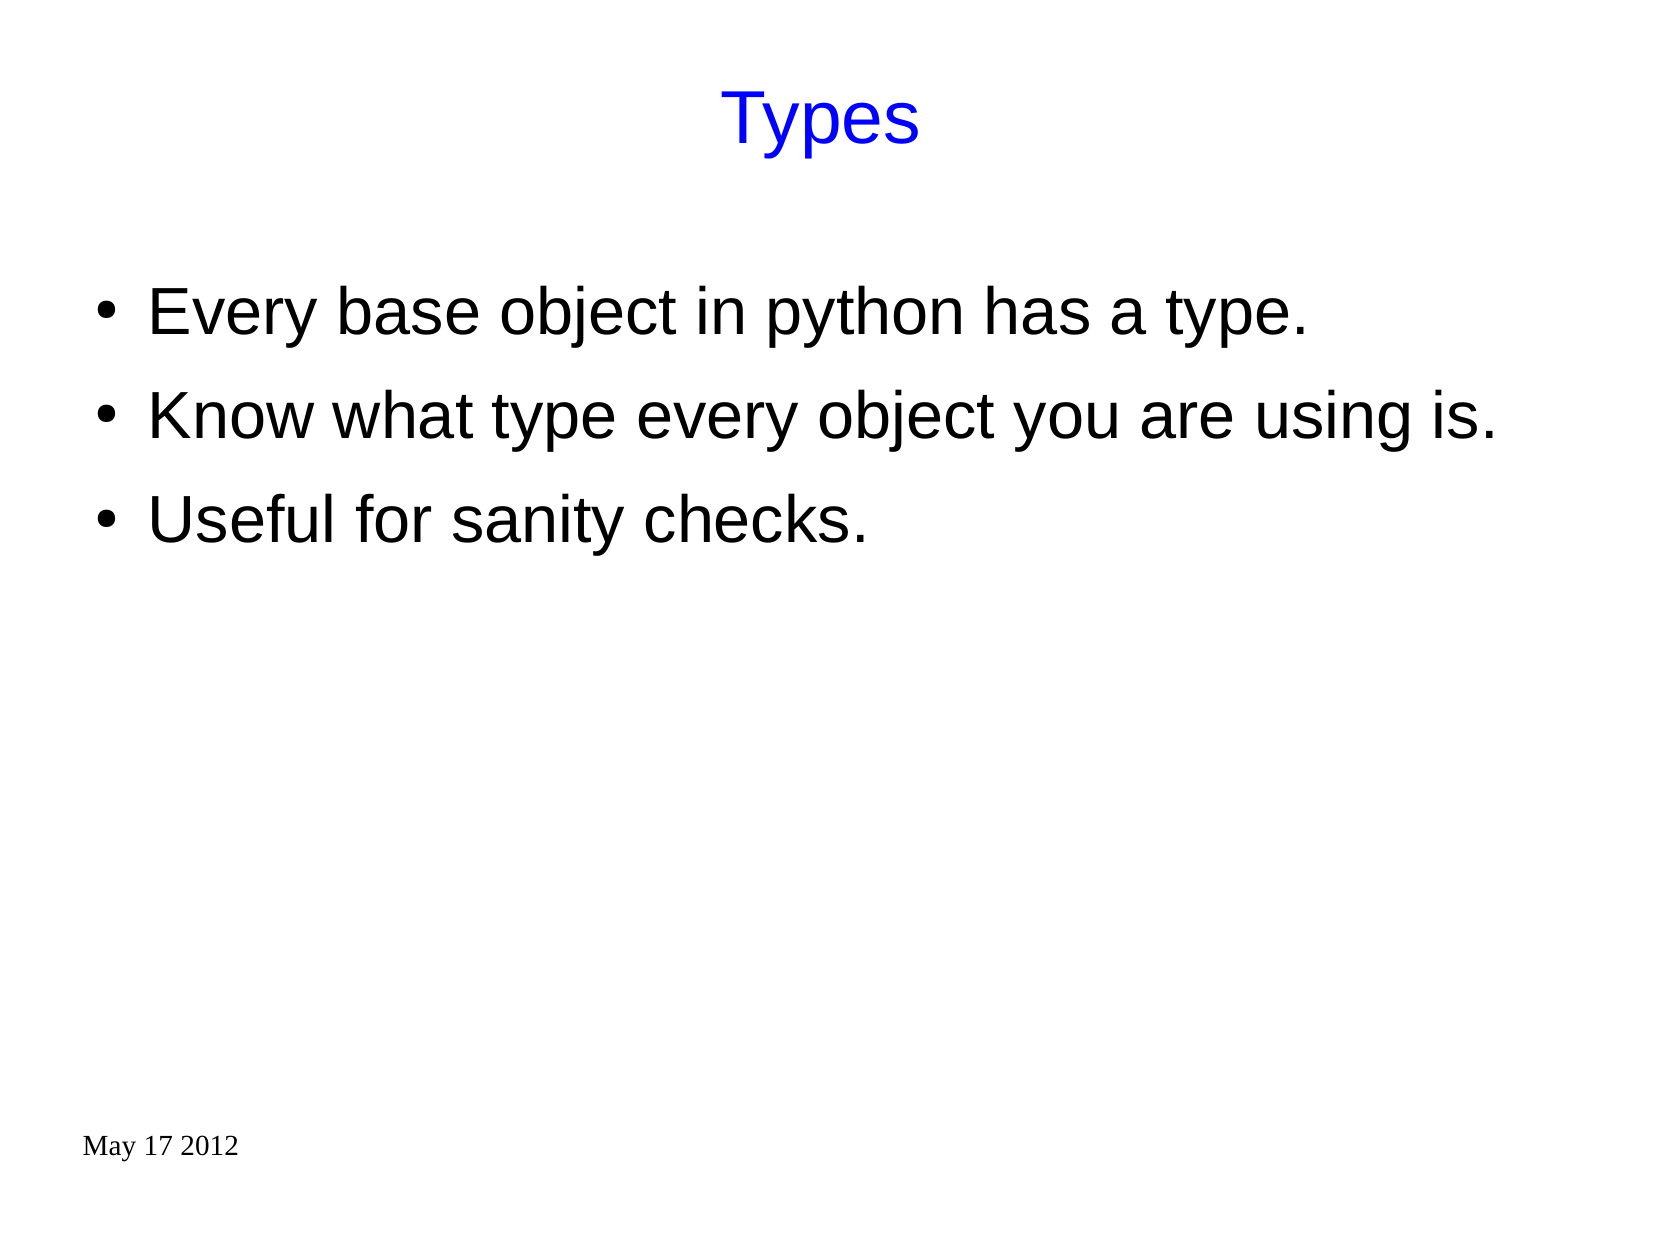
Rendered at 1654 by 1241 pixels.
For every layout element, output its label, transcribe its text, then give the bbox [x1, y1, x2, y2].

list Every base object in python has a type. Know what type every object you are using is. Useful for sanity checks. [76, 274, 1565, 1093]
title Types [76, 58, 1565, 178]
